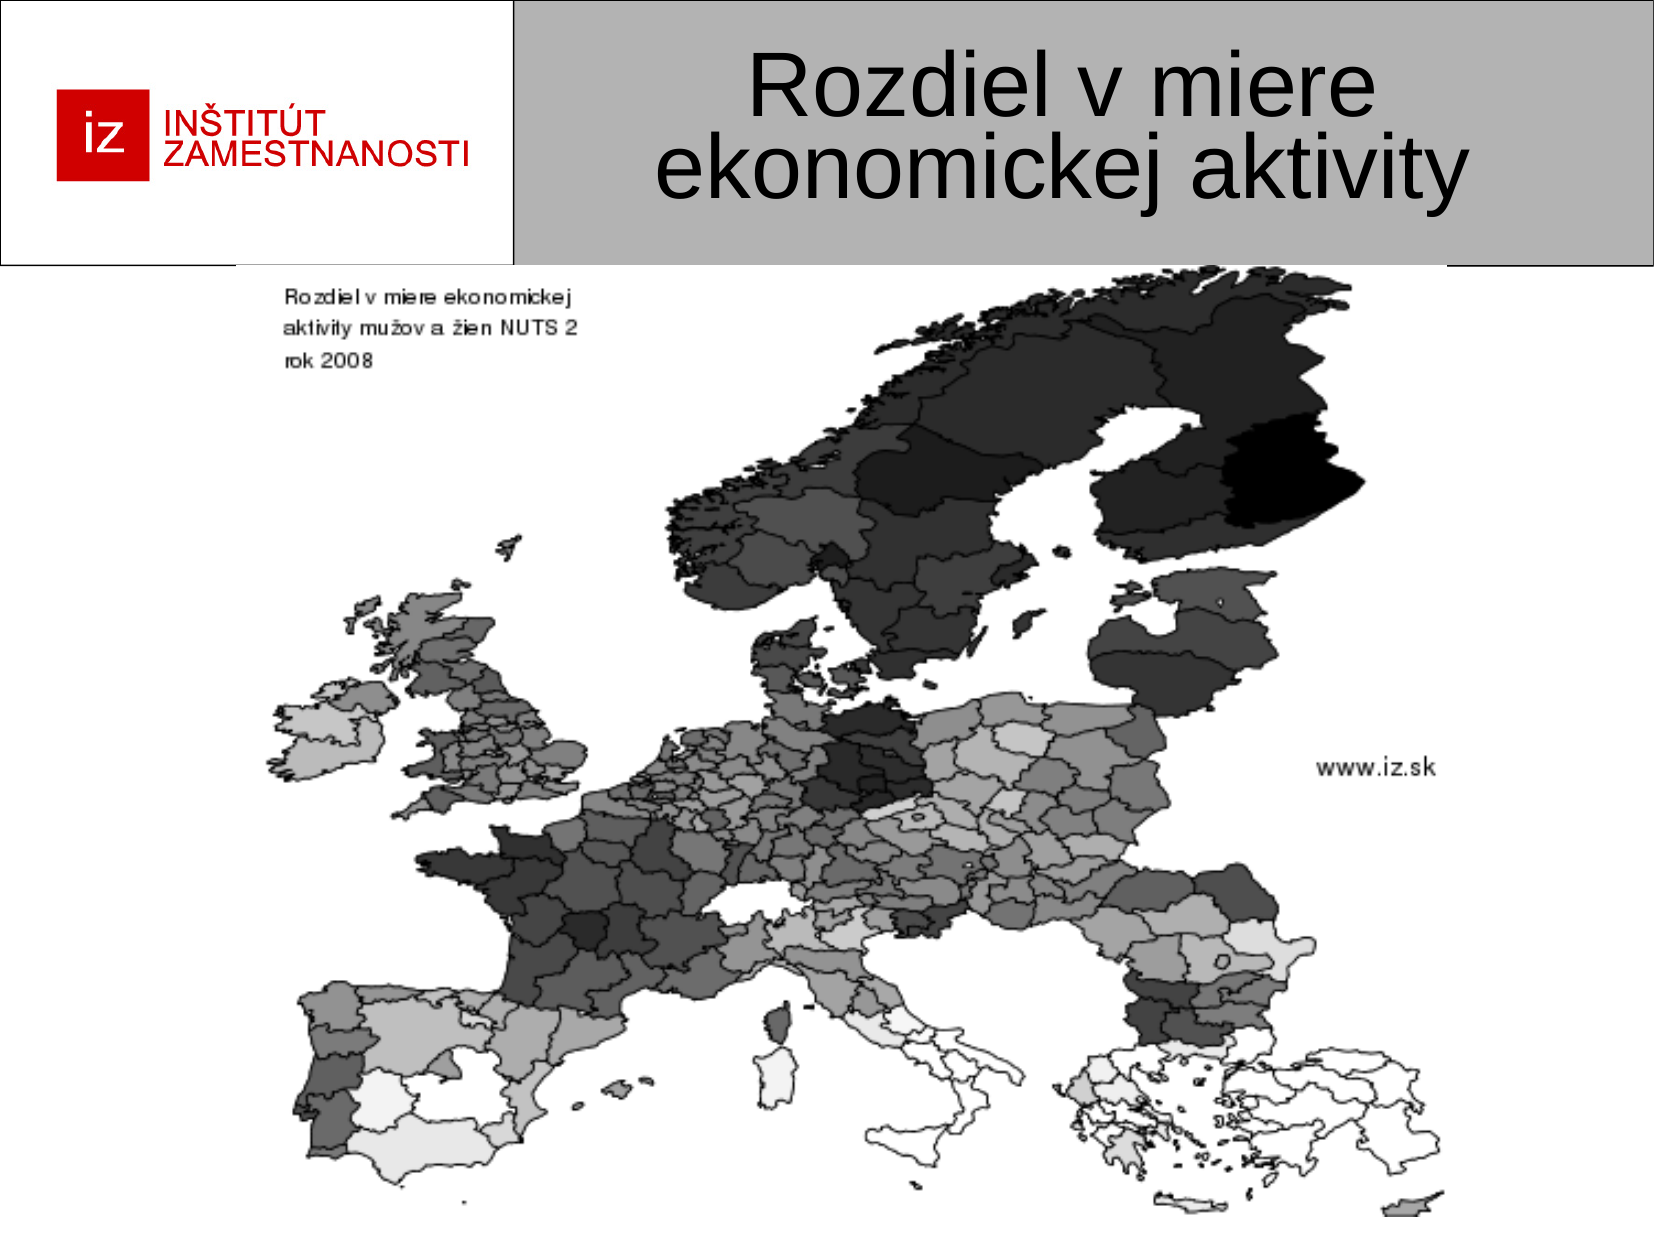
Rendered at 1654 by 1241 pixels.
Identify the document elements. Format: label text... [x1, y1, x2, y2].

picture [5, 8, 512, 257]
picture [236, 265, 1447, 1217]
title Rozdiel v miere ekonomickej aktivity [561, 29, 1565, 237]
